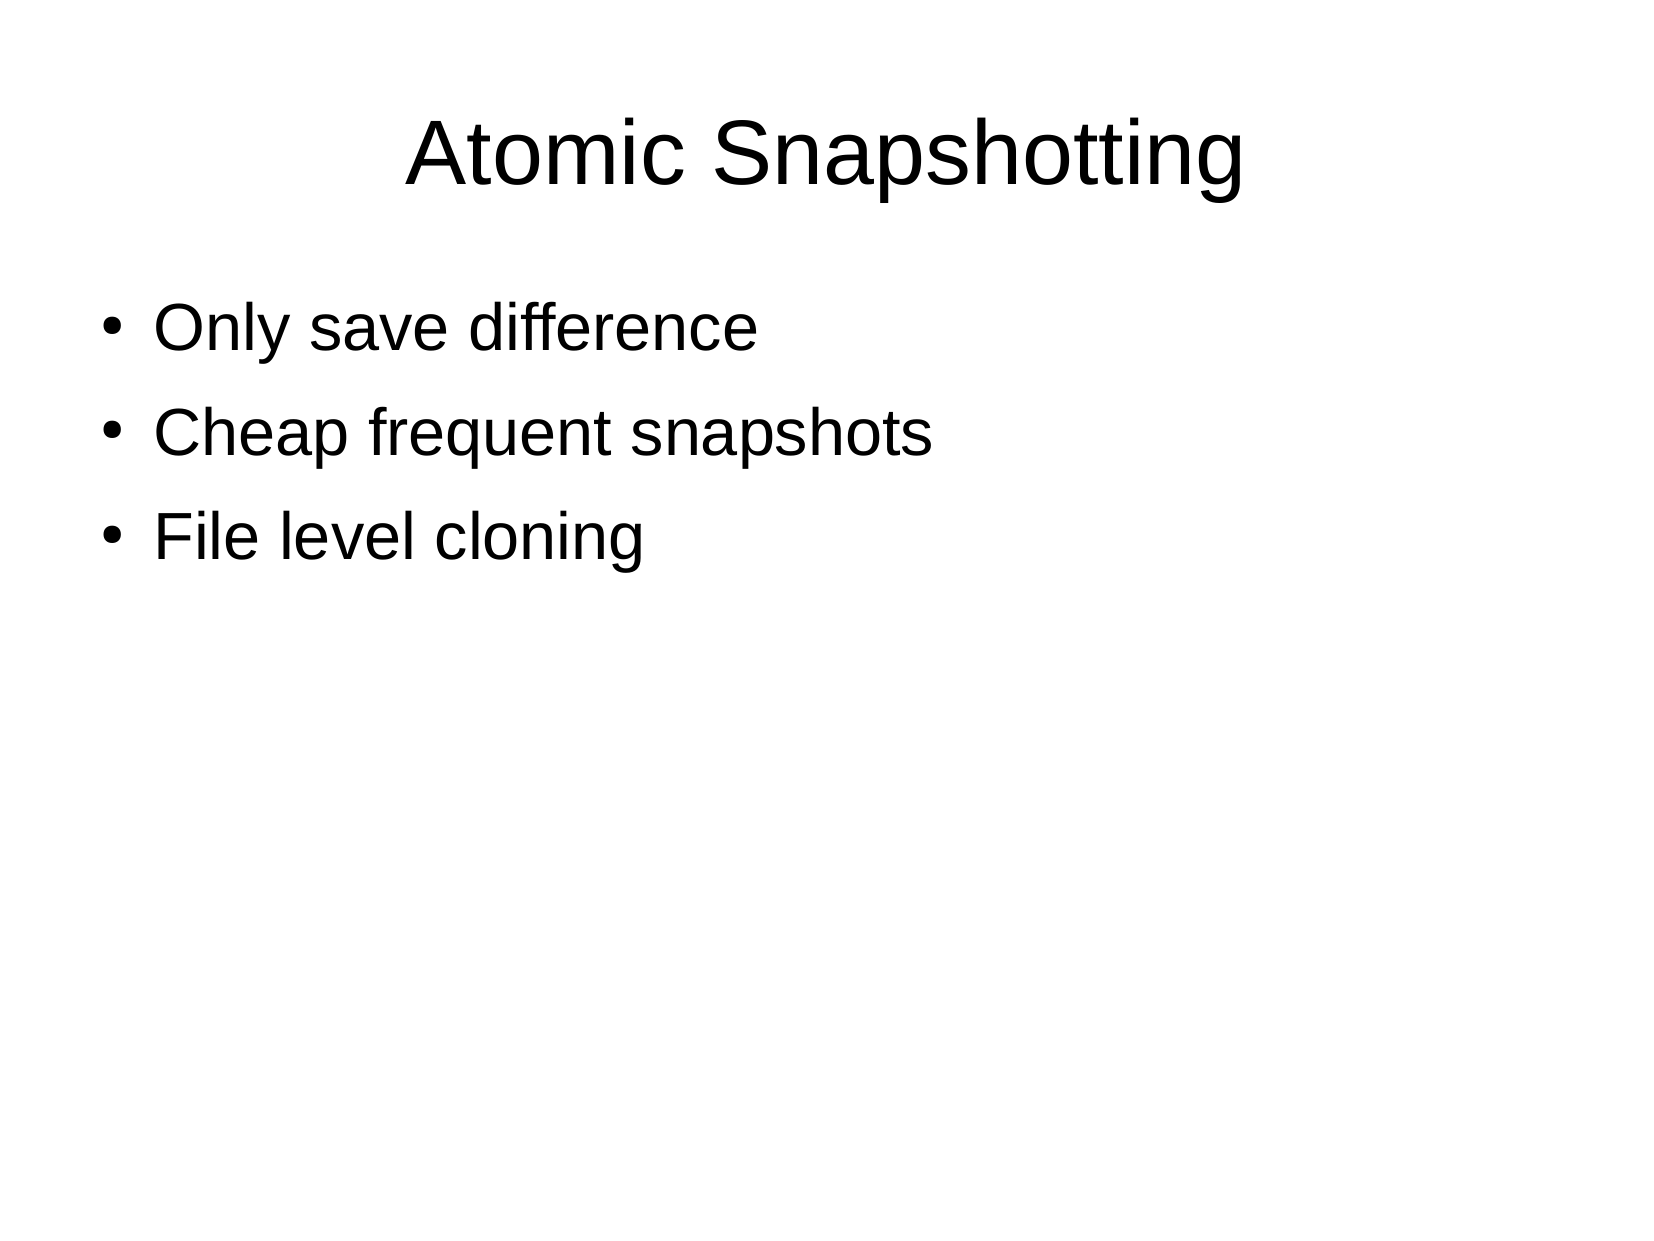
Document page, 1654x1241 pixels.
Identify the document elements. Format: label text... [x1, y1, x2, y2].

list Only save difference Cheap frequent snapshots File level cloning [82, 290, 1571, 1010]
title Atomic Snapshotting [82, 49, 1571, 257]
